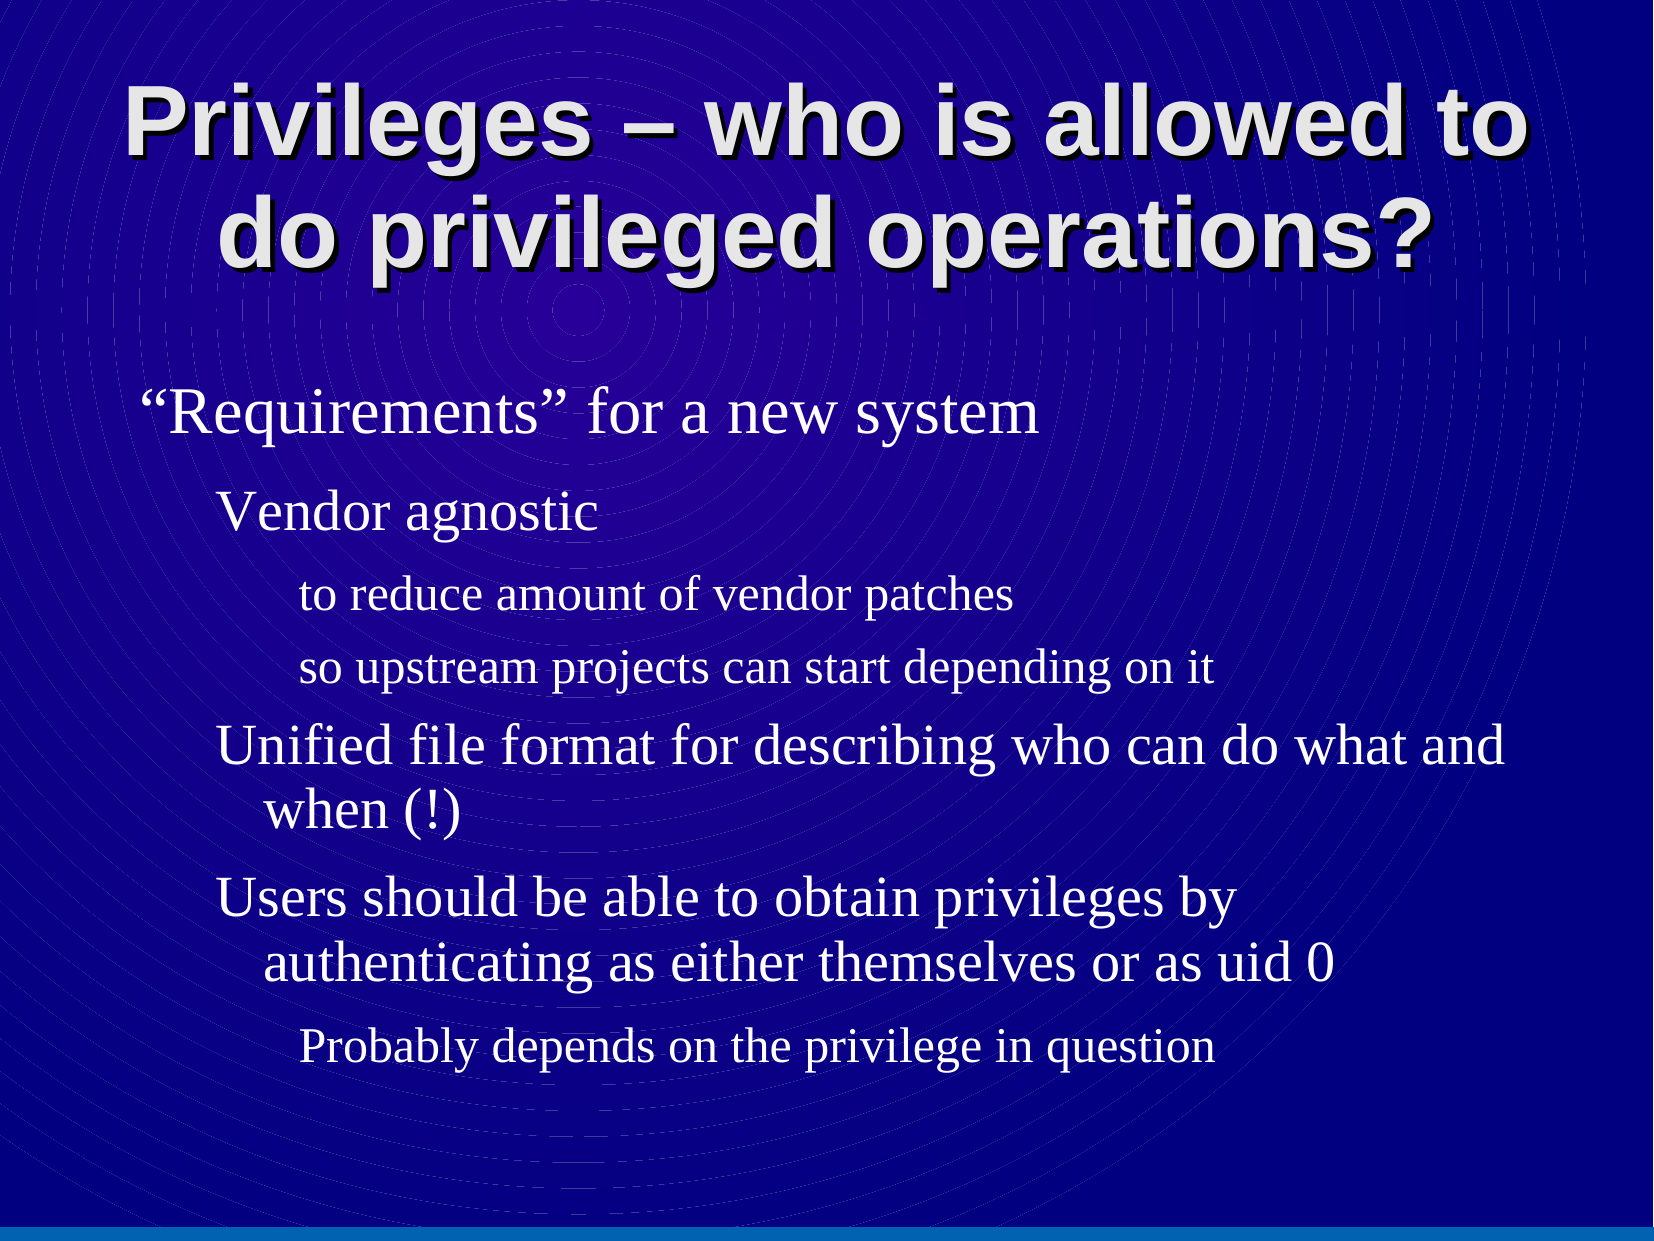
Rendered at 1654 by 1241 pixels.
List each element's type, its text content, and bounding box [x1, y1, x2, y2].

title Privileges – who is allowed to do privileged operations? [121, 26, 1533, 328]
list “Requirements” for a new system Vendor agnostic to reduce amount of vendor patches so upstream projects can start depending on it Unified file format for describing who can do what and when (!) Users should be able to obtain privileges by authenticating as either themselves or as uid 0 Probably depends on the privilege in question [121, 374, 1533, 1214]
